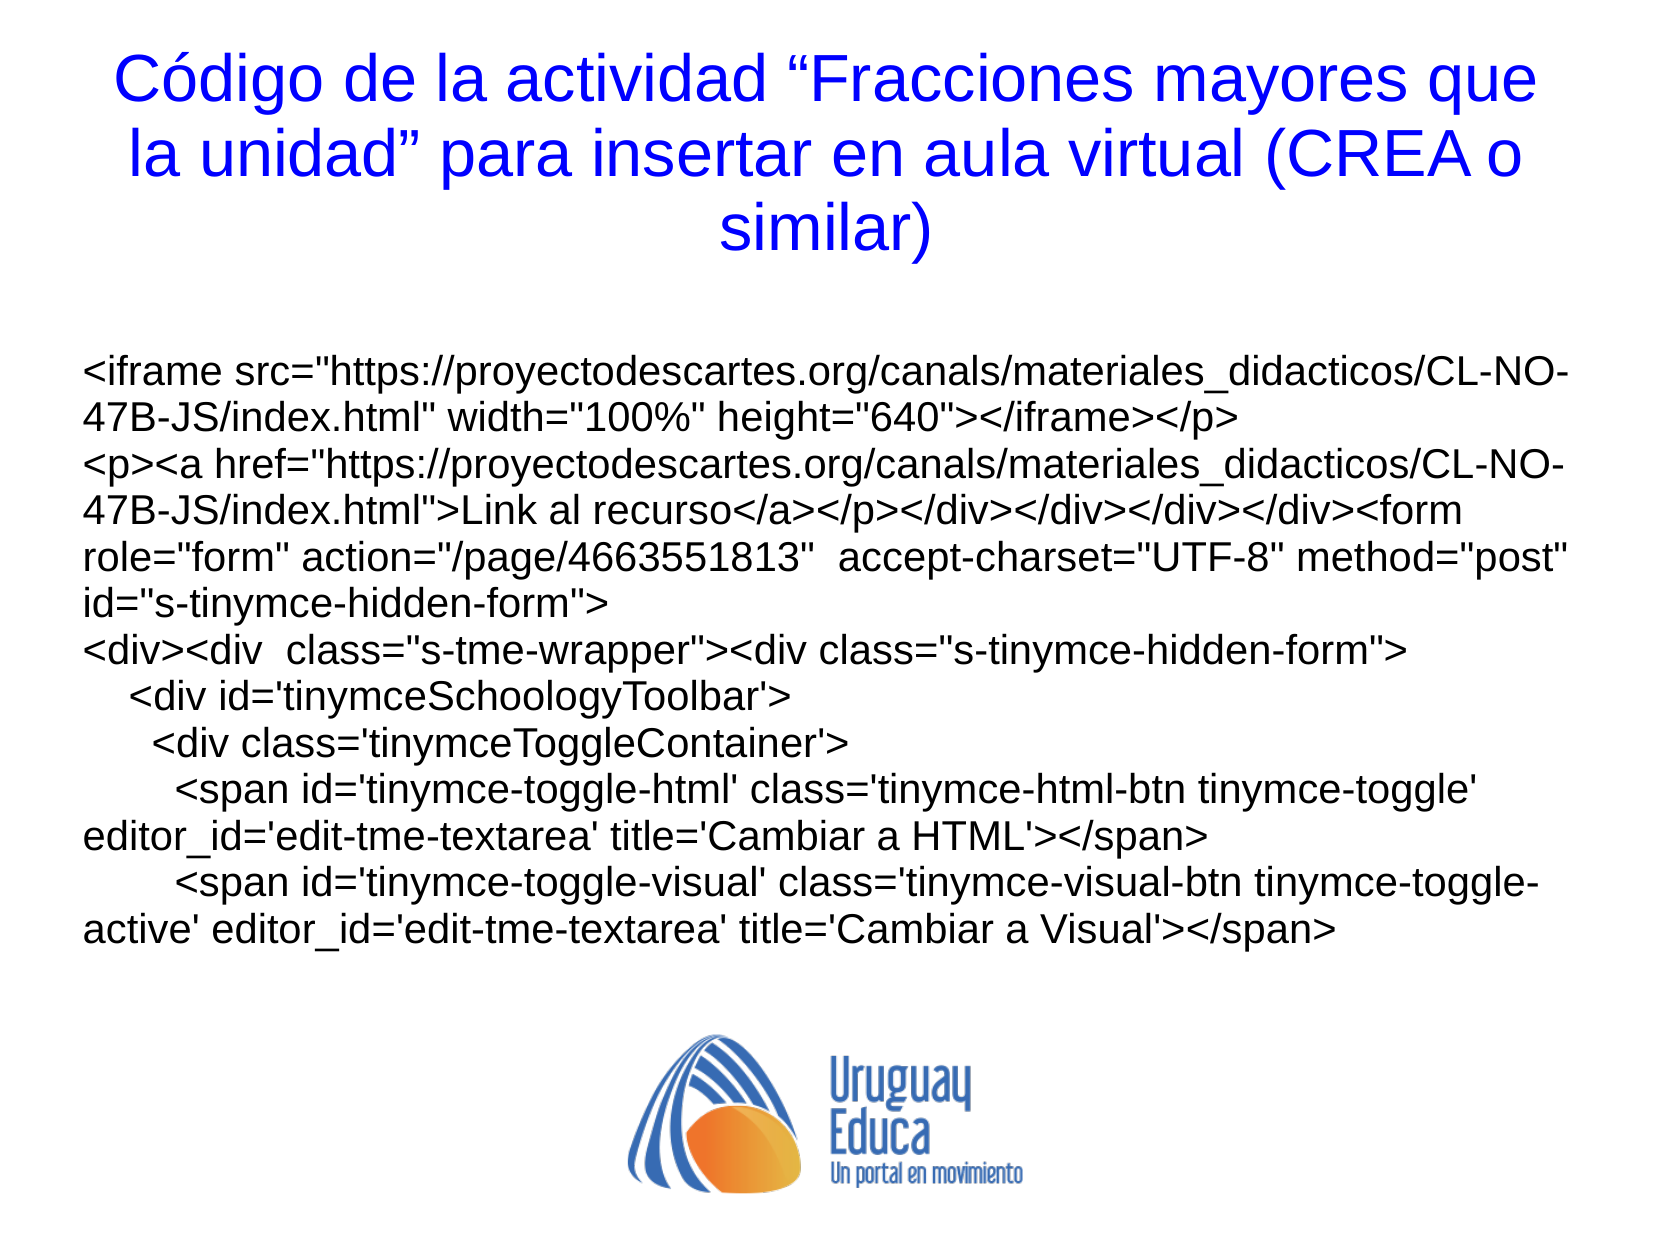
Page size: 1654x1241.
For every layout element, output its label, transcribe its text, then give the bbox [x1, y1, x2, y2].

subtitle <iframe src="https://proyectodescartes.org/canals/materiales_didacticos/CL-NO-47B-JS/index.html" width="100%" height="640"></iframe></p> <p><a href="https://proyectodescartes.org/canals/materiales_didacticos/CL-NO-47B-JS/index.html">Link al recurso</a></p></div></div></div></div><form role="form" action="/page/4663551813" accept-charset="UTF-8" method="post" id="s-tinymce-hidden-form"> <div><div class="s-tme-wrapper"><div class="s-tinymce-hidden-form"> <div id='tinymceSchoologyToolbar'> <div class='tinymceToggleContainer'> <span id='tinymce-toggle-html' class='tinymce-html-btn tinymce-toggle' editor_id='edit-tme-textarea' title='Cambiar a HTML'></span> <span id='tinymce-toggle-visual' class='tinymce-visual-btn tinymce-toggle-active' editor_id='edit-tme-textarea' title='Cambiar a Visual'></span> [82, 290, 1571, 1010]
title Código de la actividad “Fracciones mayores que la unidad” para insertar en aula virtual (CREA o similar) [82, 40, 1571, 266]
picture [622, 1010, 1032, 1241]
